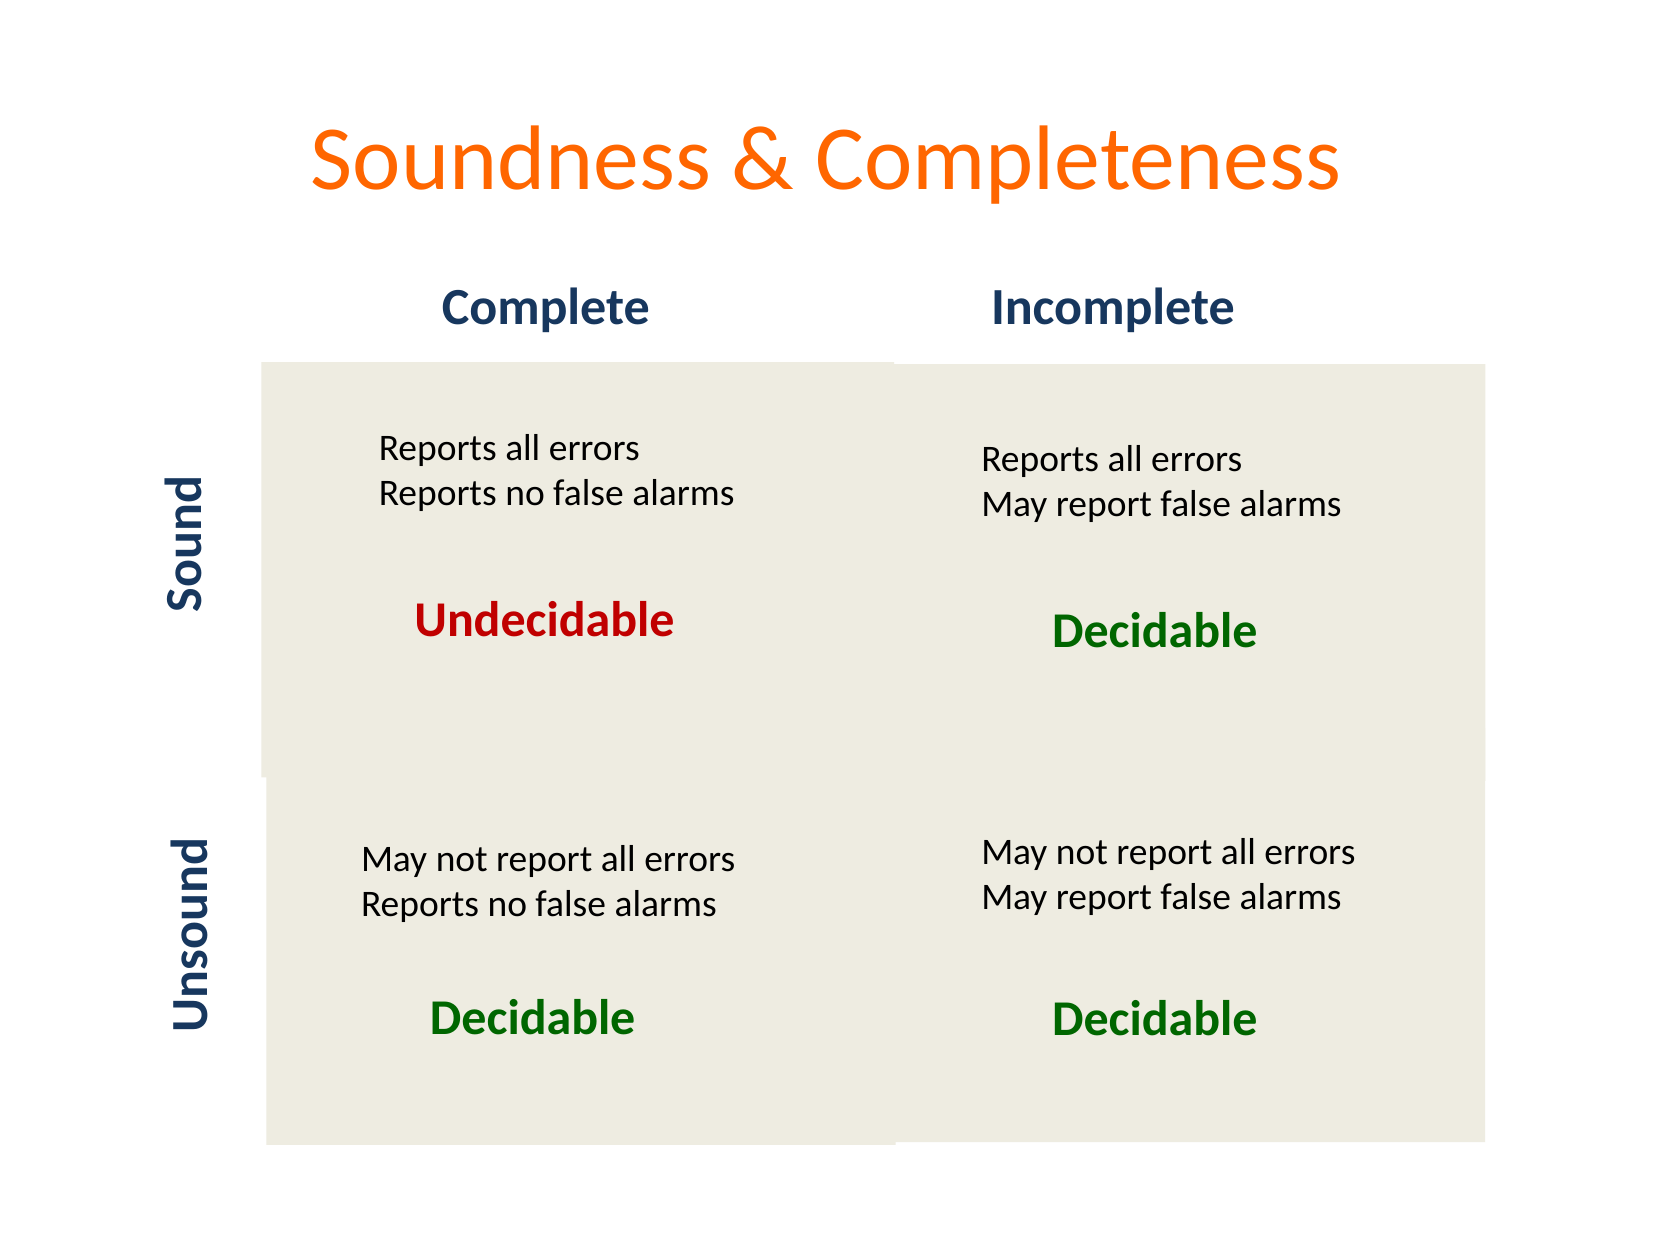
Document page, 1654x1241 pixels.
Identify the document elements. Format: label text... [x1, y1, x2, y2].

text_box Unsound [147, 771, 225, 1048]
text_box Decidable [415, 977, 705, 1053]
text_box [261, 362, 1486, 1145]
text_box Undecidable [399, 578, 731, 654]
title Soundness & Completeness [82, 49, 1571, 257]
text_box Decidable [1037, 590, 1327, 666]
text_box May not report all errors Reports no false alarms [346, 826, 843, 932]
text_box Reports all errors May report false alarms [966, 426, 1435, 532]
text_box Sound [141, 439, 219, 627]
text_box Incomplete [976, 265, 1280, 343]
text_box May not report all errors May report false alarms [966, 820, 1463, 925]
text_box Reports all errors Reports no false alarms [364, 415, 819, 521]
text_box Decidable [1037, 978, 1327, 1054]
text_box Complete [427, 265, 717, 343]
